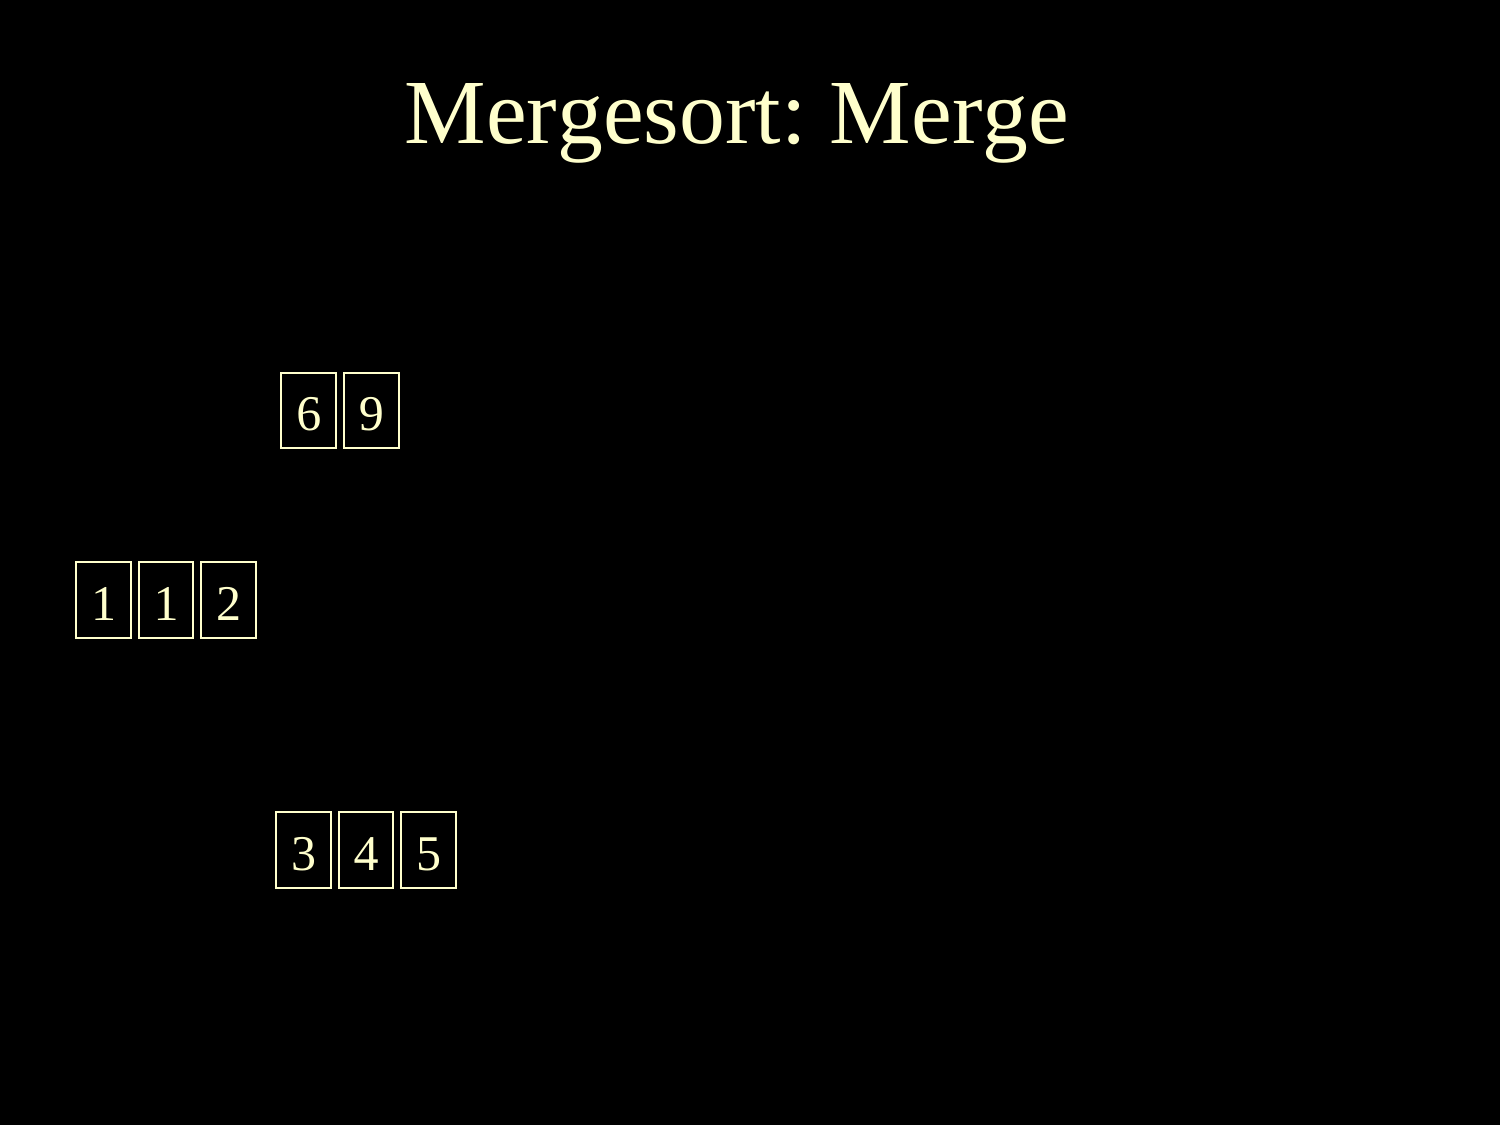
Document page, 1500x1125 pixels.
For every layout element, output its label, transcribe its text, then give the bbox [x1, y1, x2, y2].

text_box 9 [343, 372, 399, 449]
text_box 1 [76, 562, 131, 638]
text_box 2 [201, 562, 256, 638]
text_box 6 [281, 372, 337, 449]
text_box 4 [338, 812, 394, 888]
text_box 5 [401, 812, 456, 888]
title Mergesort: Merge [8, 50, 1467, 176]
text_box 1 [138, 562, 194, 638]
text_box 3 [276, 812, 331, 888]
